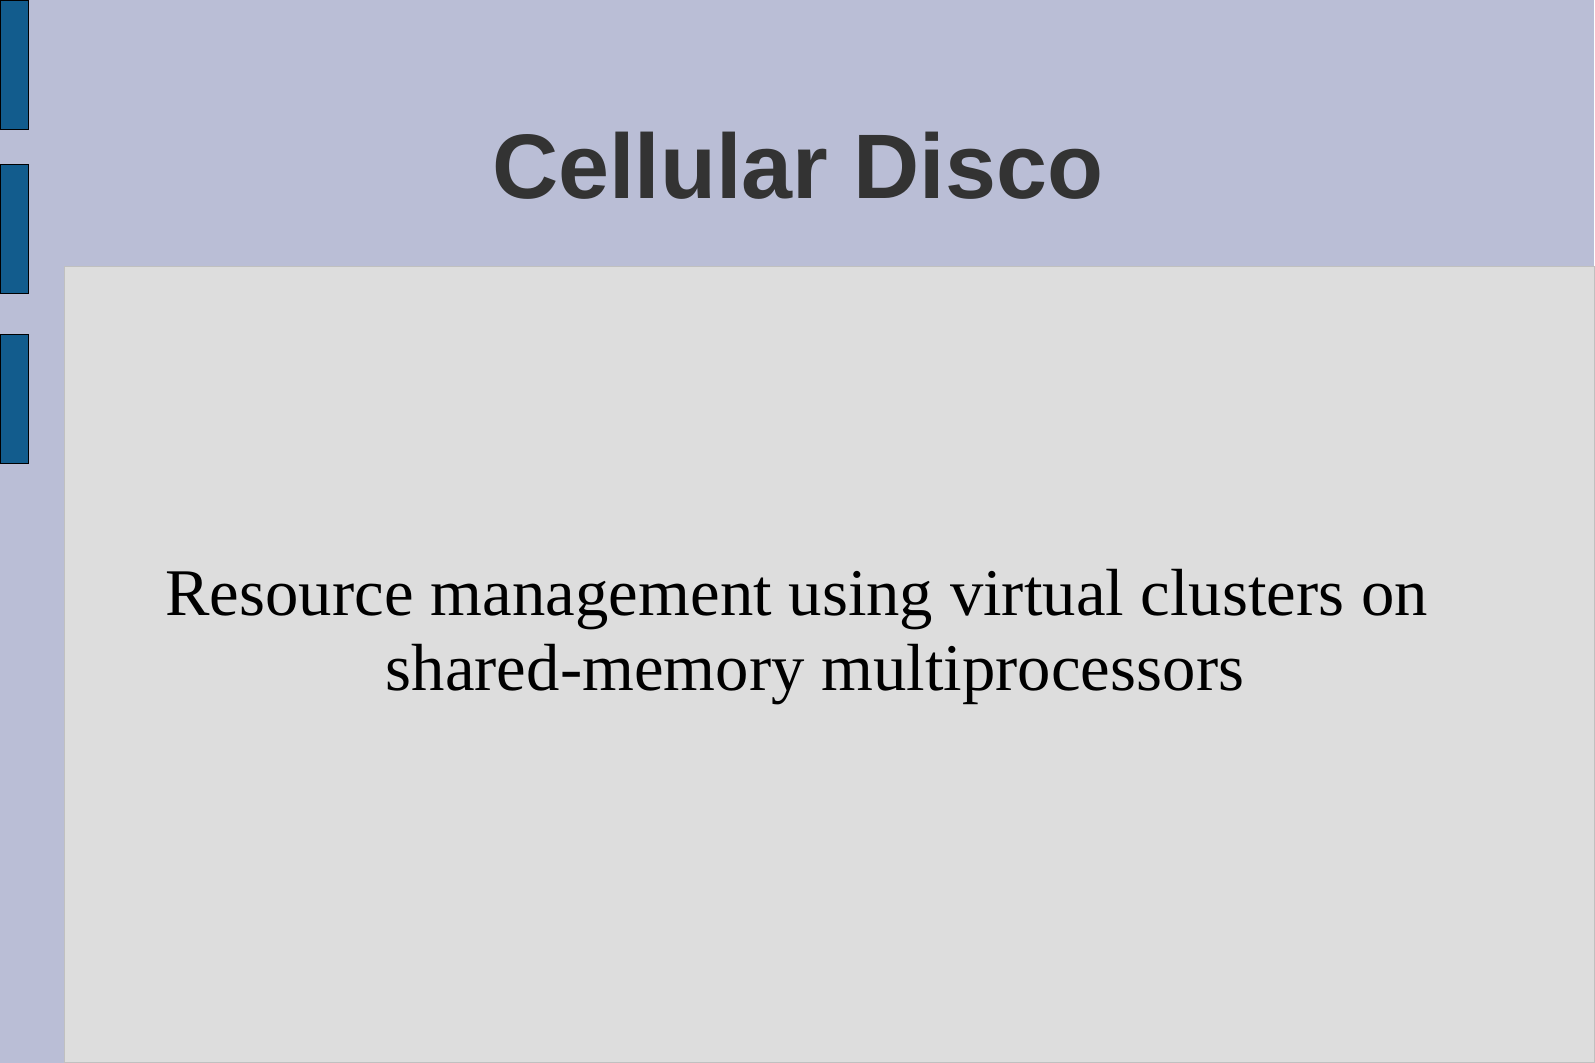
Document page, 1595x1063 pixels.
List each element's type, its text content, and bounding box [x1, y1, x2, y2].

subtitle Resource management using virtual clusters on shared-memory multiprocessors [117, 295, 1479, 966]
title Cellular Disco [117, 78, 1479, 256]
